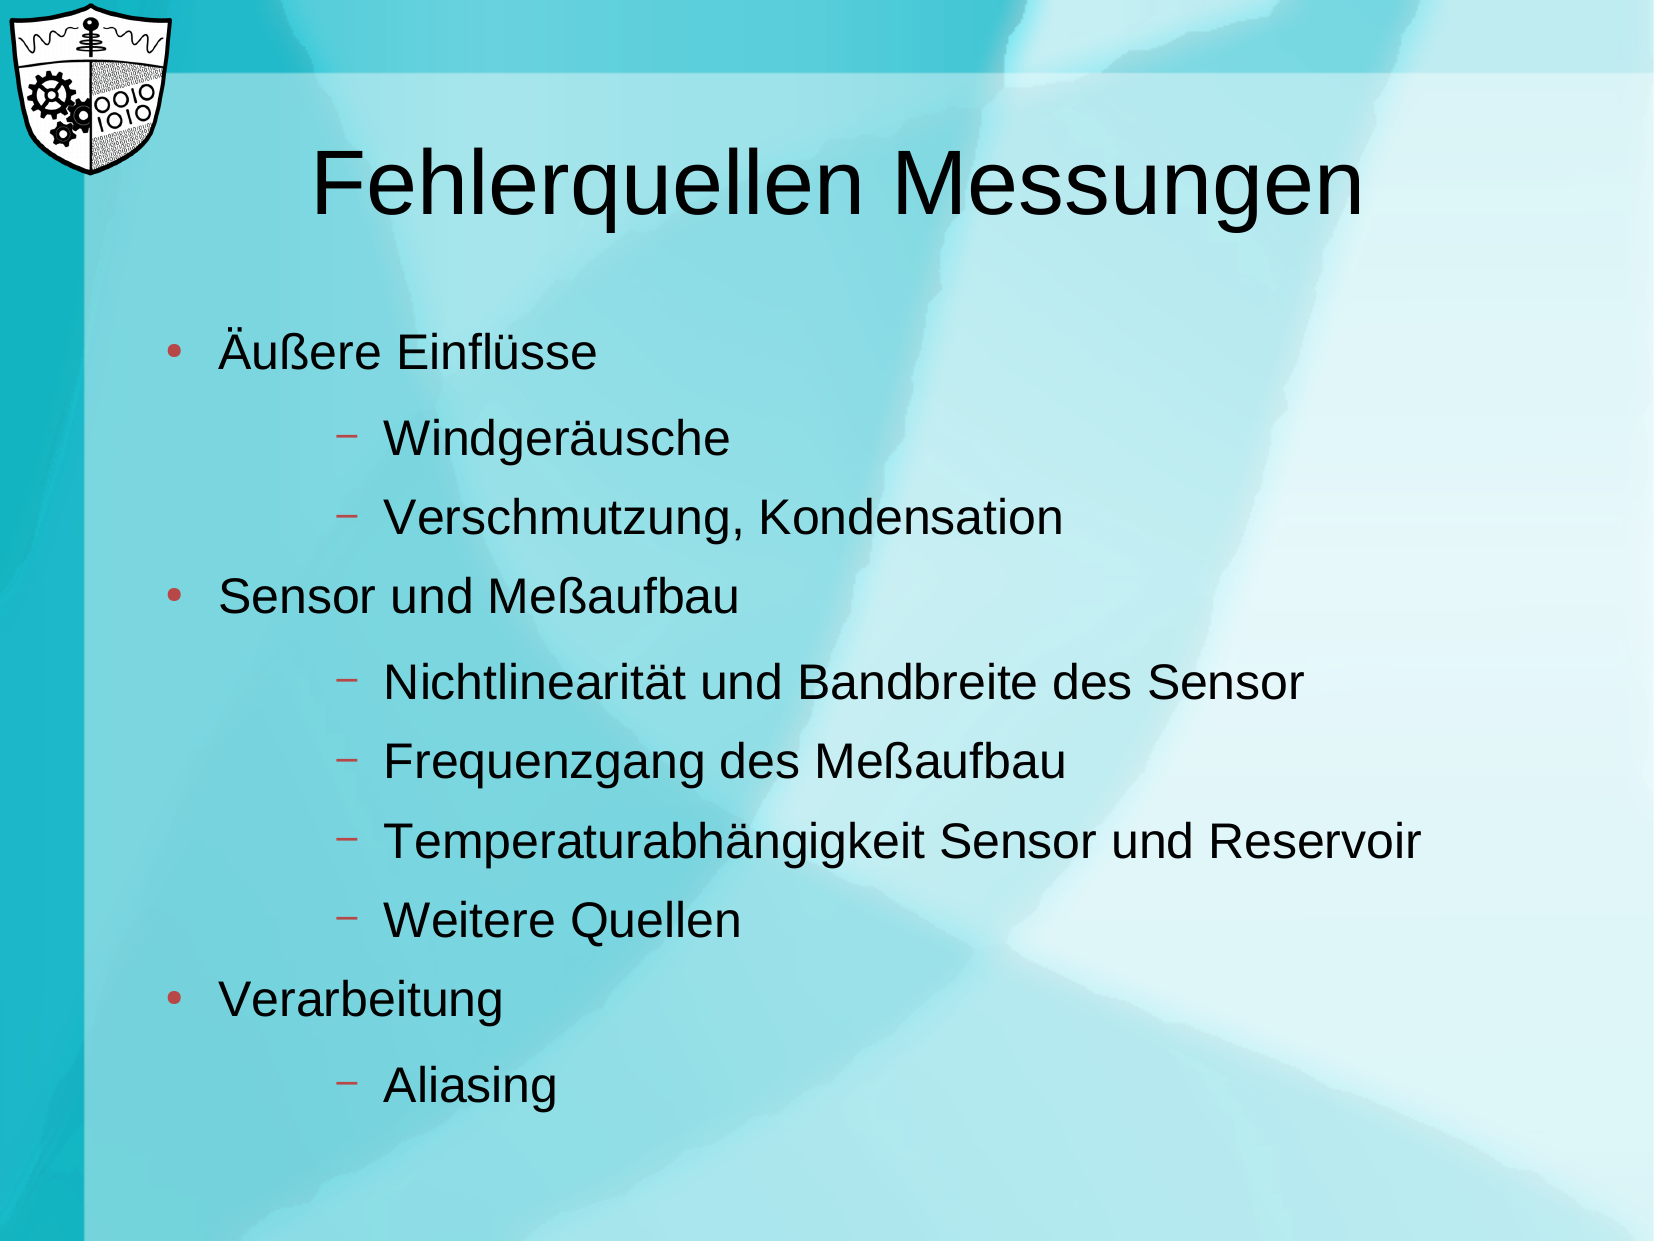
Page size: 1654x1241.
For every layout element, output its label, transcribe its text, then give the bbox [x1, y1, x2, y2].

picture [0, 0, 1654, 1241]
title Fehlerquellen Messungen [94, 78, 1583, 287]
list Äußere Einflüsse Windgeräusche Verschmutzung, Kondensation Sensor und Meßaufbau Nichtlinearität und Bandbreite des Sensor Frequenzgang des Meßaufbau Temperaturabhängigkeit Sensor und Reservoir Weitere Quellen Verarbeitung Aliasing [147, 324, 1512, 1193]
